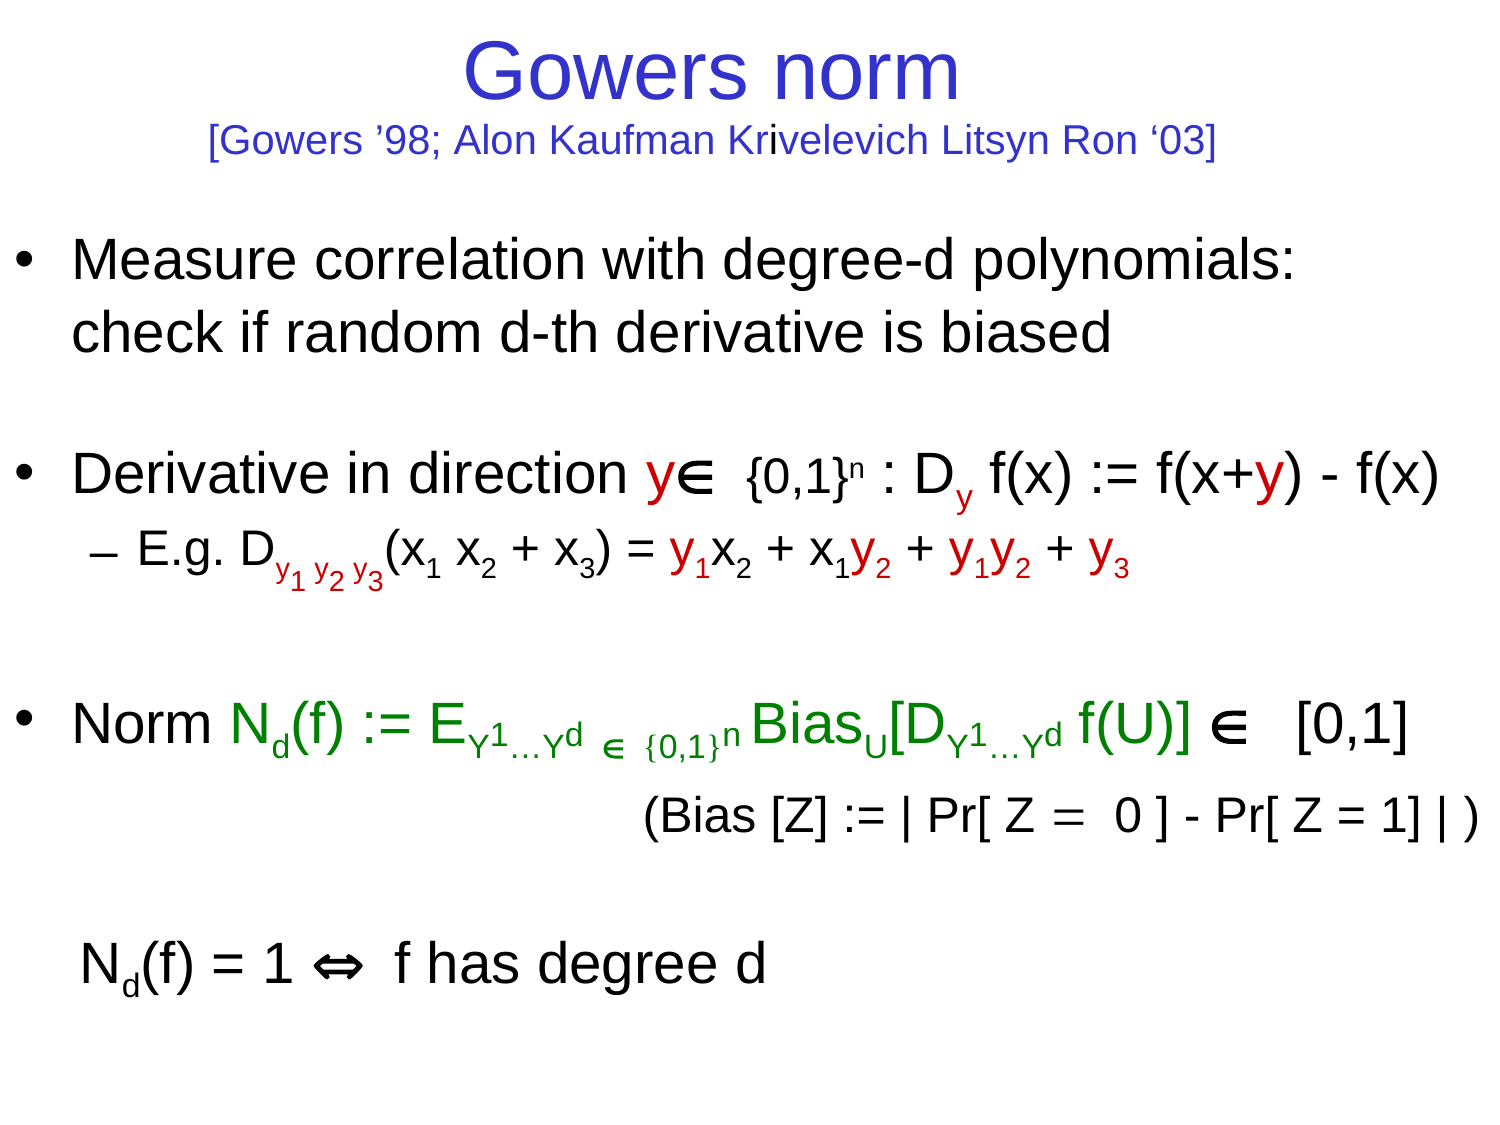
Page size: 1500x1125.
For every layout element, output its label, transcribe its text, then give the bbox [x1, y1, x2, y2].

list Measure correlation with degree-d polynomials: check if random d-th derivative is biased Derivative in direction y {0,1}n : Dy f(x) := f(x+y) - f(x) E.g. Dy1 y2 y3(x1 x2 + x3) = y1x2 + x1y2 + y1y2 + y3 Norm Nd(f) := EY1…Yd  {0,1}n BiasU[DY1…Yd f(U)]  [0,1] (Bias [Z] := | Pr[ Z 0 ] - Pr[ Z = 1] | ) Nd(f) = 1  f has degree d [0, 224, 1500, 1125]
title Gowers norm [Gowers ’98; Alon Kaufman Krivelevich Litsyn Ron ‘03] [75, 0, 1351, 188]
